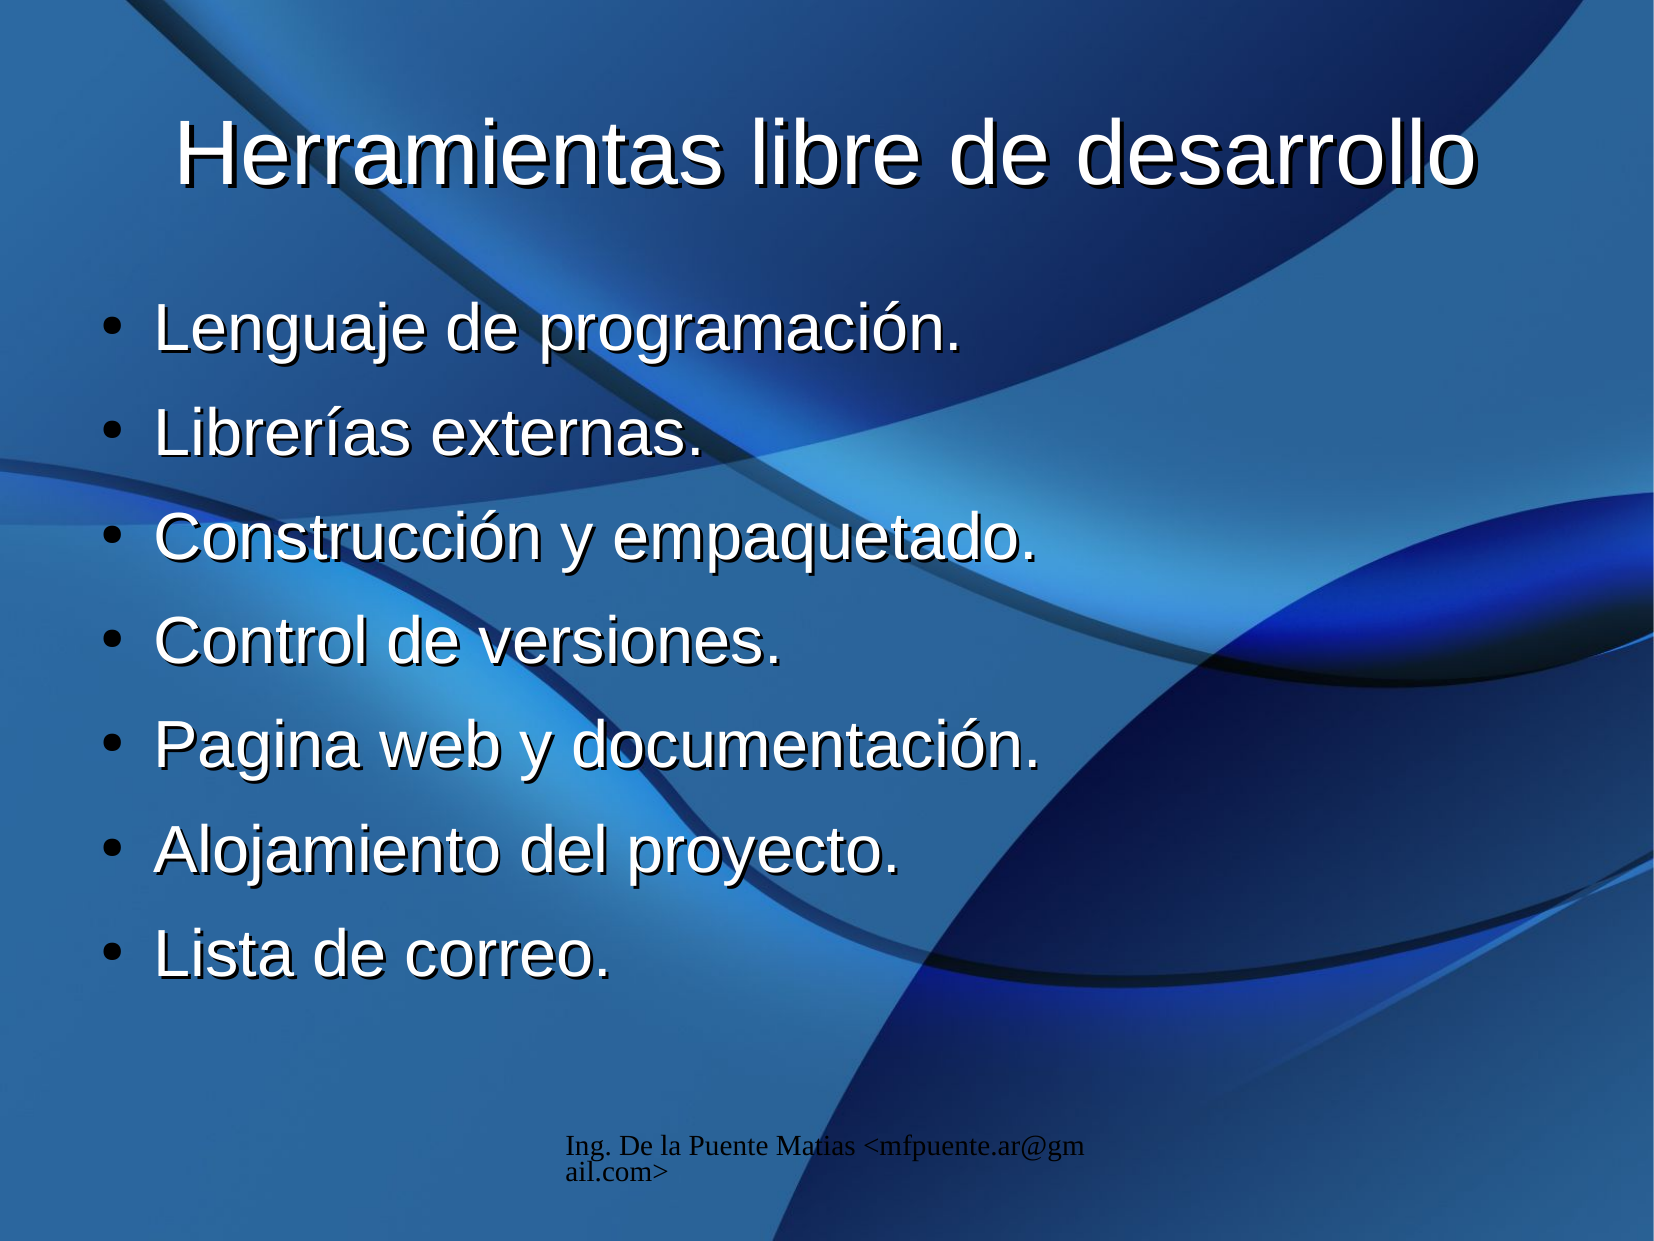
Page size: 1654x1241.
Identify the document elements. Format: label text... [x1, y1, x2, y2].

title Herramientas libre de desarrollo [82, 49, 1571, 257]
picture [0, 0, 1654, 1241]
list Lenguaje de programación. Librerías externas. Construcción y empaquetado. Control de versiones. Pagina web y documentación. Alojamiento del proyecto. Lista de correo. [82, 290, 1571, 1109]
